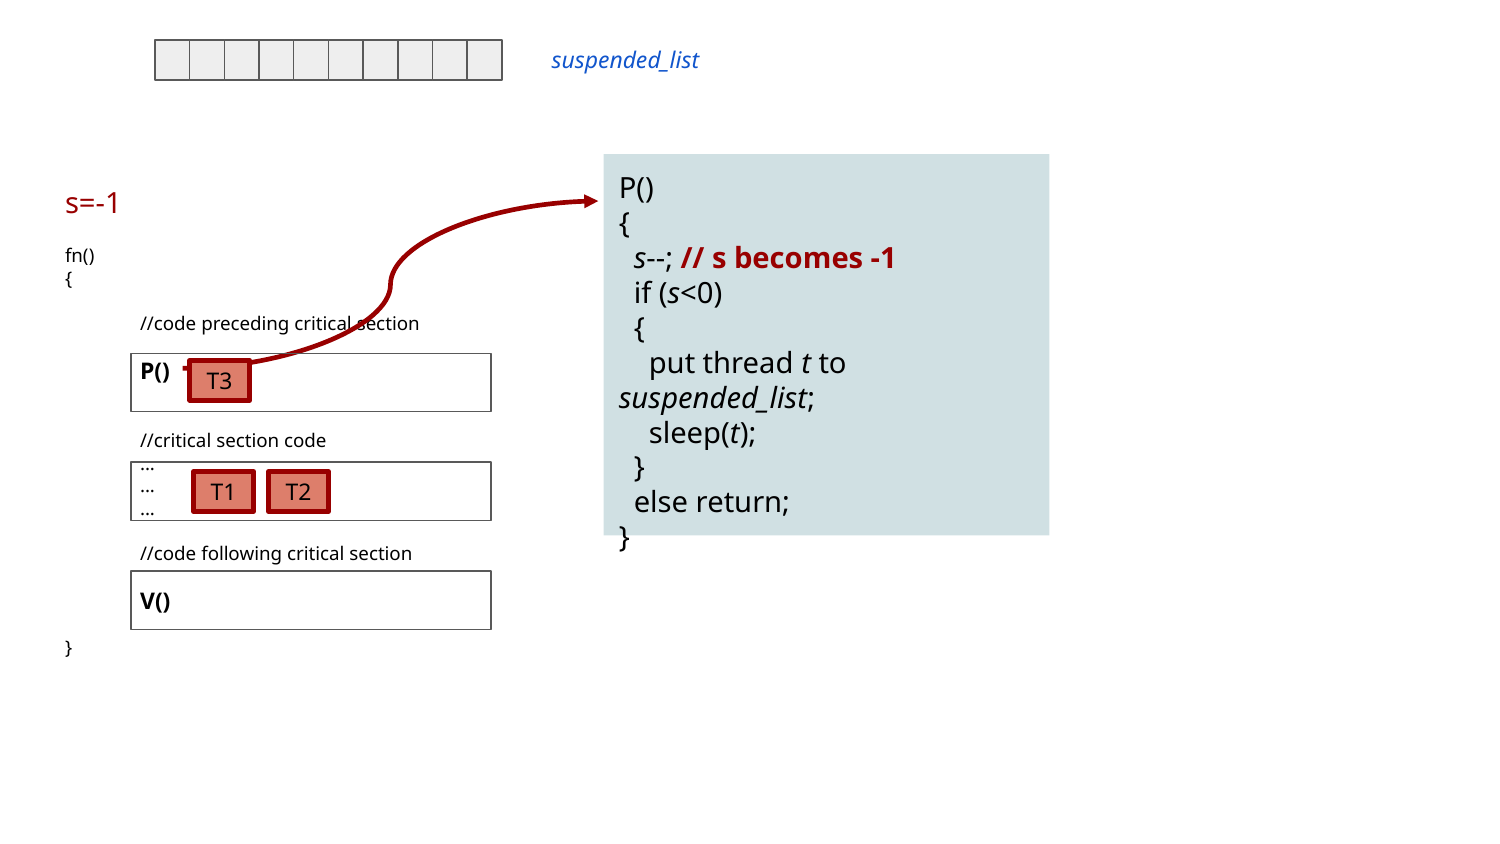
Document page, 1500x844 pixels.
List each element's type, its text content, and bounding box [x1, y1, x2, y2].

text_box suspended_list [536, 32, 832, 87]
text_box P() { s--; // s becomes -1 if (s<0) { put thread t to suspended_list; sleep(t); } else return; } [603, 154, 1050, 536]
text_box [154, 39, 502, 80]
text_box fn() { //code preceding critical section P() //critical section code ... ... ... //code following critical section V() } [132, 354, 490, 411]
text_box s=-1 [49, 182, 181, 223]
text_box fn() { //code preceding critical section P() //critical section code ... ... ... //code following critical section V() } [49, 228, 592, 456]
text_box T3 [189, 360, 250, 401]
text_box T1 [193, 471, 254, 512]
text_box T2 [268, 471, 329, 512]
